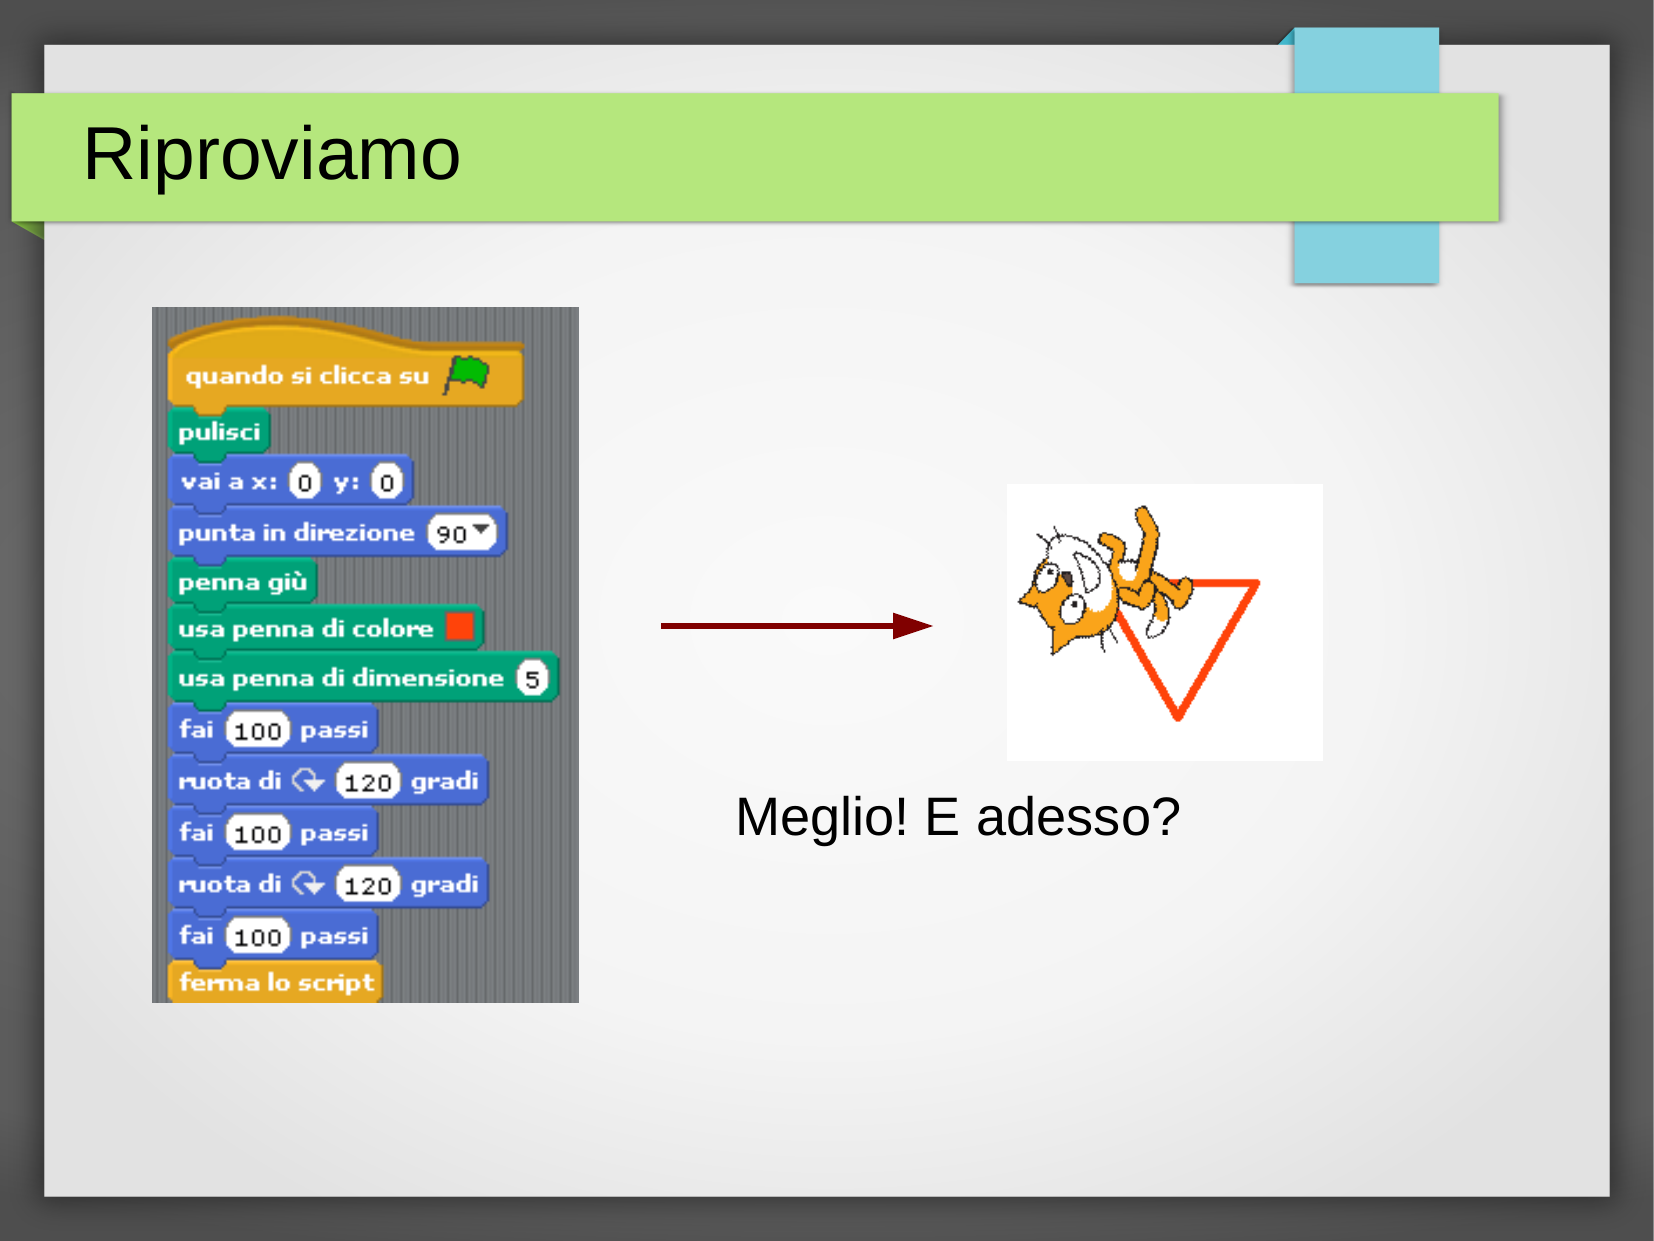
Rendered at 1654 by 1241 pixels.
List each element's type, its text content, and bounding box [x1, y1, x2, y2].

title Riproviamo [82, 94, 1264, 213]
text_box Meglio! E adesso? [720, 779, 1453, 855]
picture [0, 0, 1654, 1241]
